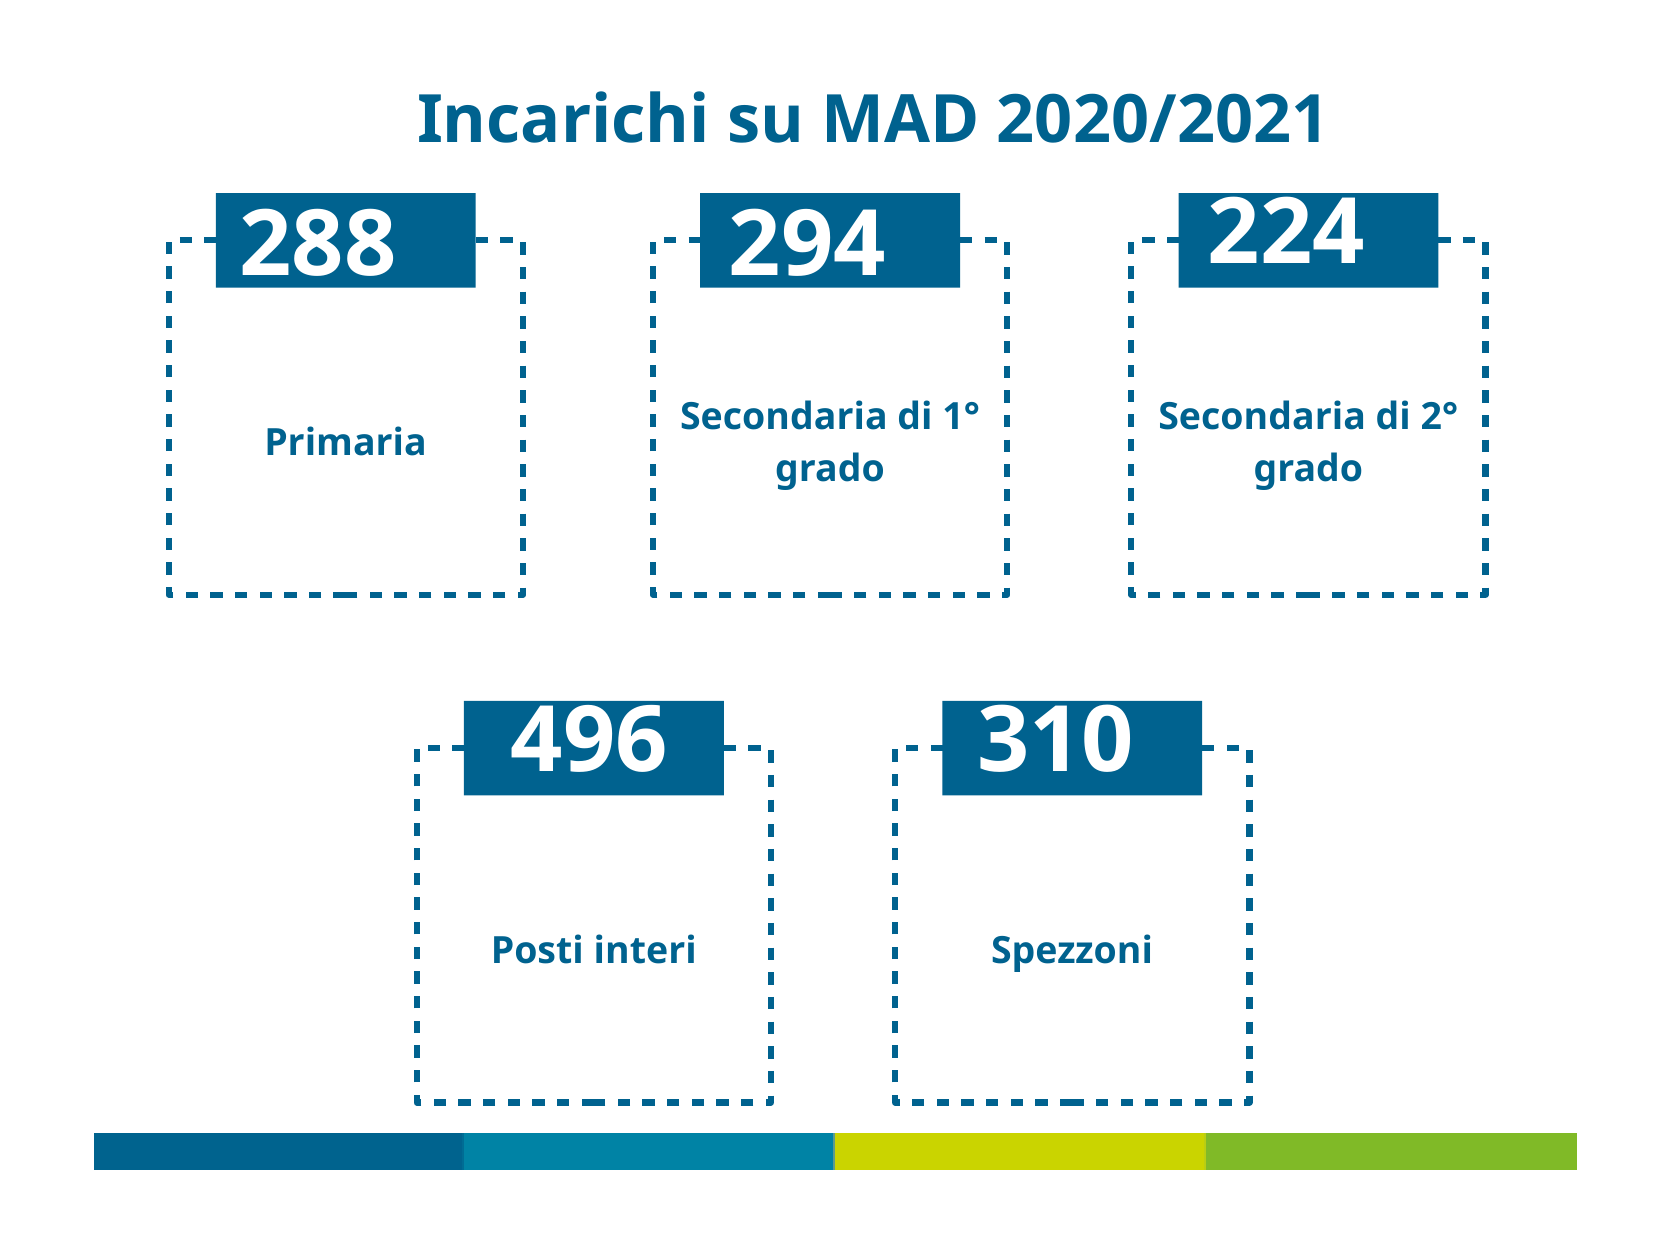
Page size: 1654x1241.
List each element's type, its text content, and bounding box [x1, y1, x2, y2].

text_box Spezzoni [895, 795, 1250, 1103]
text_box Primaria [168, 287, 523, 595]
text_box [215, 193, 224, 287]
text_box [945, 193, 961, 287]
text_box [1193, 700, 1203, 795]
text_box Secondaria di 1° grado [652, 287, 1008, 595]
text_box Secondaria di 2° grado [1131, 287, 1486, 595]
text_box [1178, 193, 1192, 287]
picture [834, 1133, 1577, 1170]
text_box Posti interi [416, 795, 772, 1103]
text_box [463, 700, 496, 795]
text_box [942, 700, 962, 795]
text_box Incarichi su MAD 2020/2021 [129, 70, 1619, 177]
text_box 310 [962, 666, 1193, 827]
text_box [1424, 193, 1439, 287]
text_box [456, 193, 476, 287]
text_box [700, 193, 714, 287]
text_box 294 [714, 170, 945, 331]
text_box 224 [1192, 158, 1424, 319]
text_box 288 [224, 170, 456, 331]
text_box 496 [496, 666, 727, 827]
